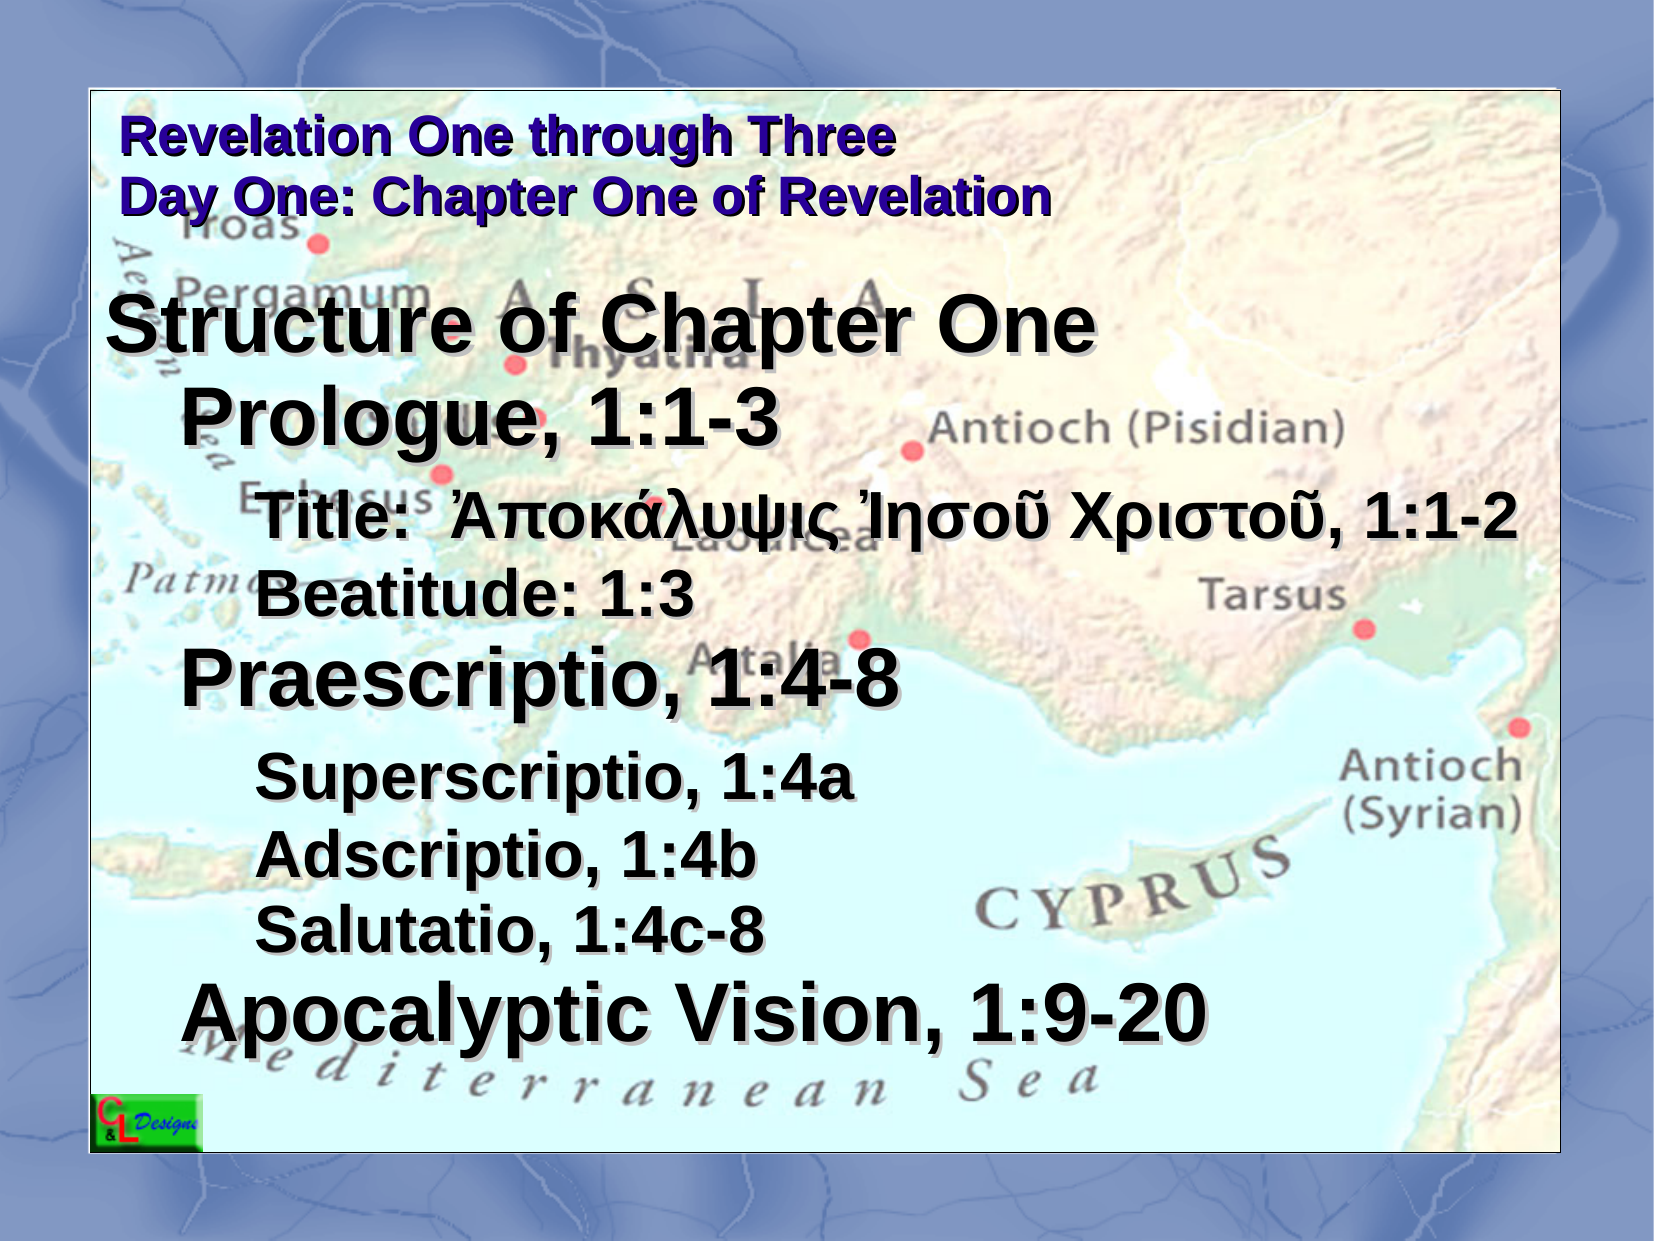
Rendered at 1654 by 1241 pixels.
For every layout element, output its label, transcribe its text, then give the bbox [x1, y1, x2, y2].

title Revelation One through Three Day One: Chapter One of Revelation [118, 90, 1536, 233]
text_box [105, 233, 1546, 270]
picture [0, 0, 1654, 1241]
text_box Structure of Chapter One Prologue, 1:1-3 Title: Ἀποκάλυψις Ἰησοῦ Χριστοῦ, 1:1-2 Beatitude: 1:3 Praescriptio, 1:4-8 Superscriptio, 1:4a Adscriptio, 1:4b Salutatio, 1:4c-8 Apocalyptic Vision, 1:9-20 [90, 270, 1561, 1132]
